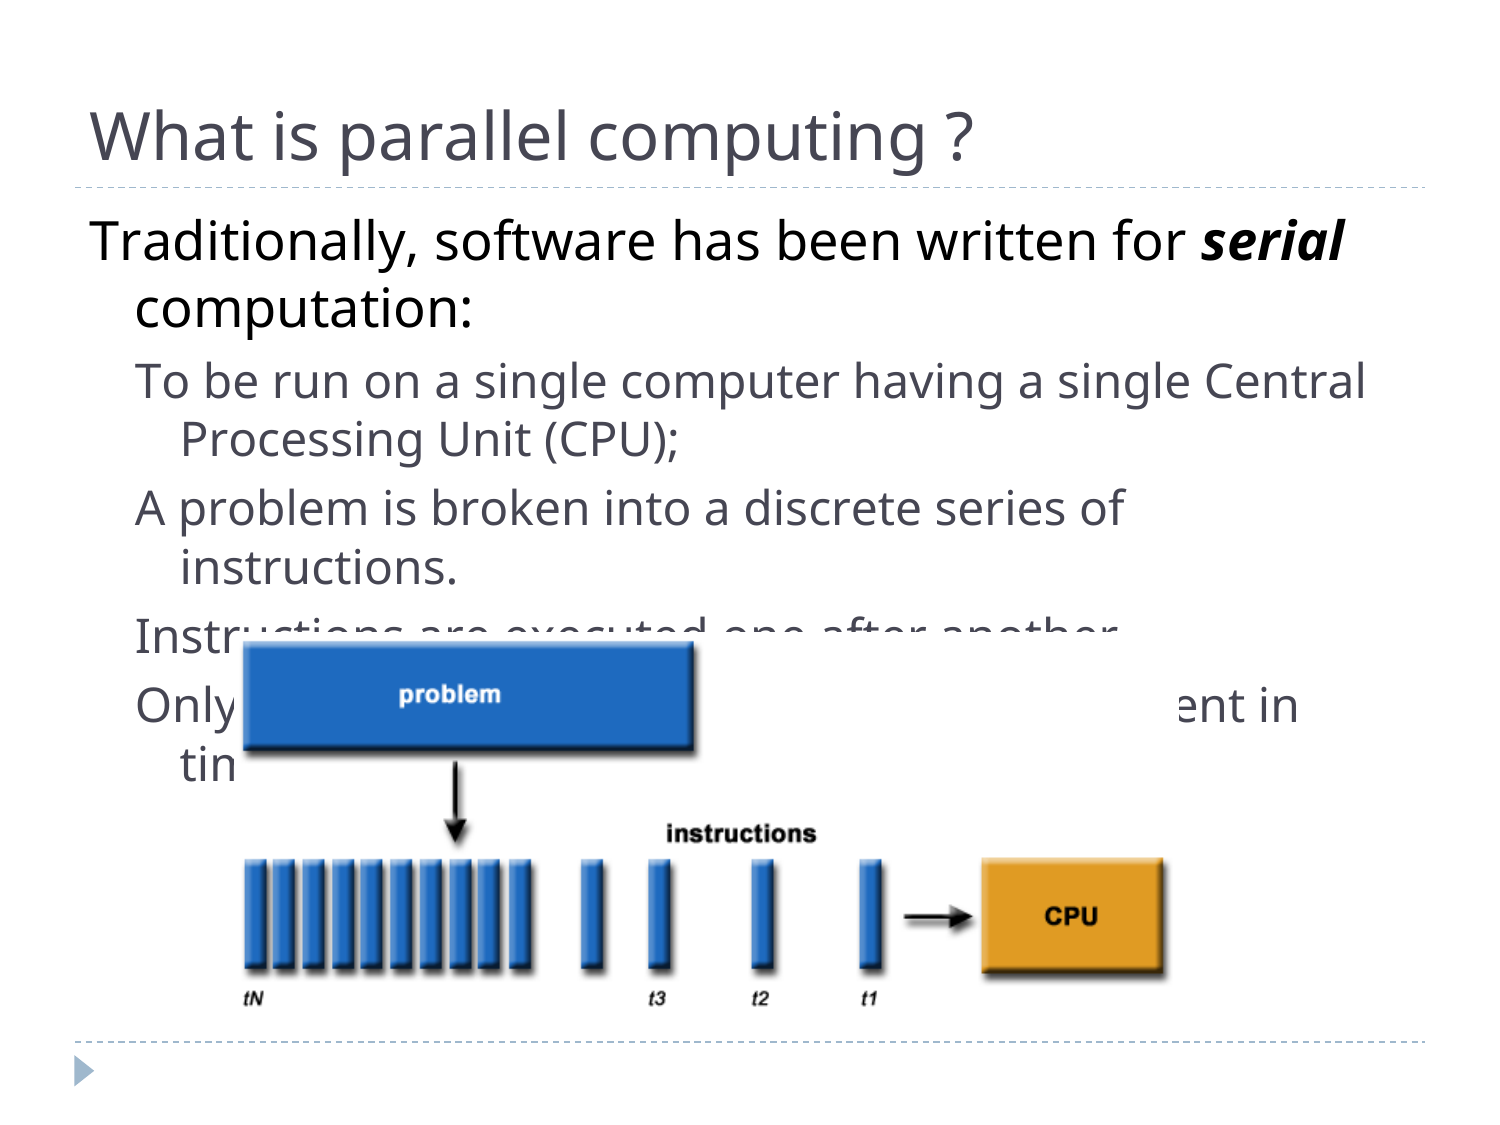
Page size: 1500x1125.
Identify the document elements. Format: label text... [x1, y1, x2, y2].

picture [234, 632, 1179, 1024]
title What is parallel computing ? [75, 24, 1426, 188]
list Traditionally, software has been written for serial computation: To be run on a single computer having a single Central Processing Unit (CPU); A problem is broken into a discrete series of instructions. Instructions are executed one after another. Only one instruction may execute at any moment in time [74, 199, 1430, 645]
